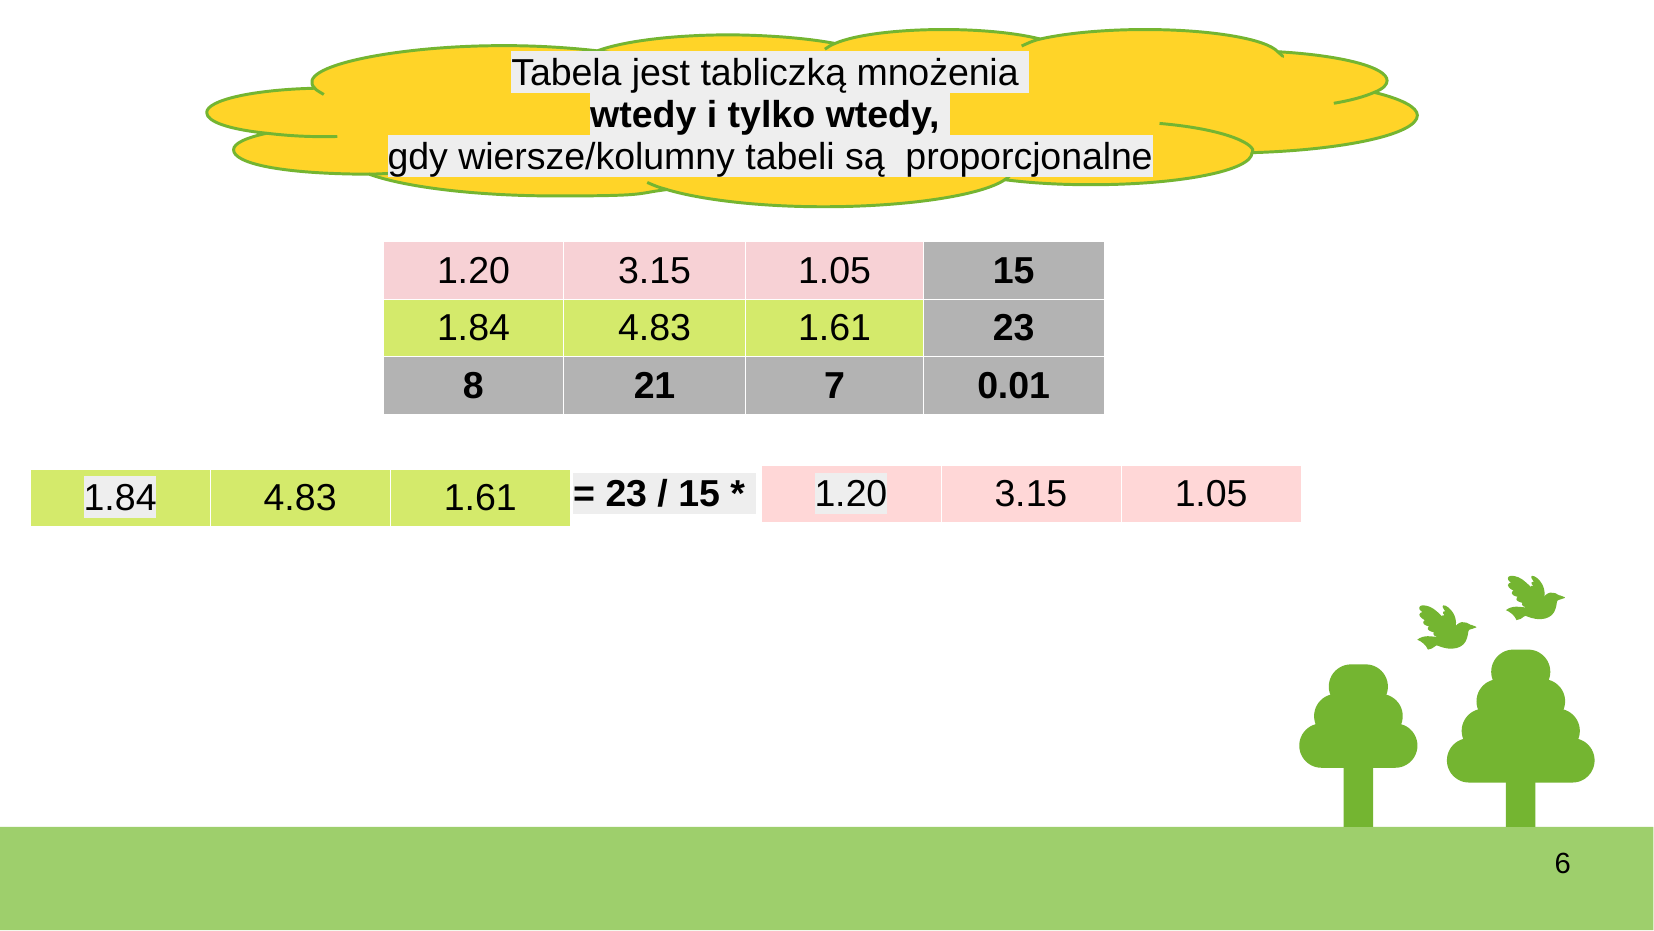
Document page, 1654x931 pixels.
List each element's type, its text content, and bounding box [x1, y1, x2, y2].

table_header 3.15 [564, 242, 745, 299]
table_header 1.20 [762, 466, 941, 522]
table_cell 1.84 [384, 300, 563, 356]
table_header 1.84 [31, 470, 210, 526]
table_header 1.05 [746, 242, 923, 299]
table_cell 7 [746, 357, 923, 414]
table_header 1.61 [391, 470, 570, 526]
table_header 15 [924, 242, 1104, 299]
text_box = 23 / 15 * [561, 472, 768, 532]
table_header 1.20 [384, 242, 563, 299]
table_header 4.83 [211, 470, 390, 526]
table_cell 23 [924, 300, 1104, 356]
text_box Tabela jest tabliczką mnożenia wtedy i tylko wtedy, gdy wiersze/kolumny tabeli są proporcjonalne [206, 29, 1418, 207]
table_cell 8 [384, 357, 563, 414]
table_header 3.15 [942, 466, 1121, 522]
table_header 1.05 [1122, 466, 1301, 522]
table_cell 21 [564, 357, 745, 414]
table_cell 0.01 [924, 357, 1104, 414]
table_cell 1.61 [746, 300, 923, 356]
table_cell 4.83 [564, 300, 745, 356]
